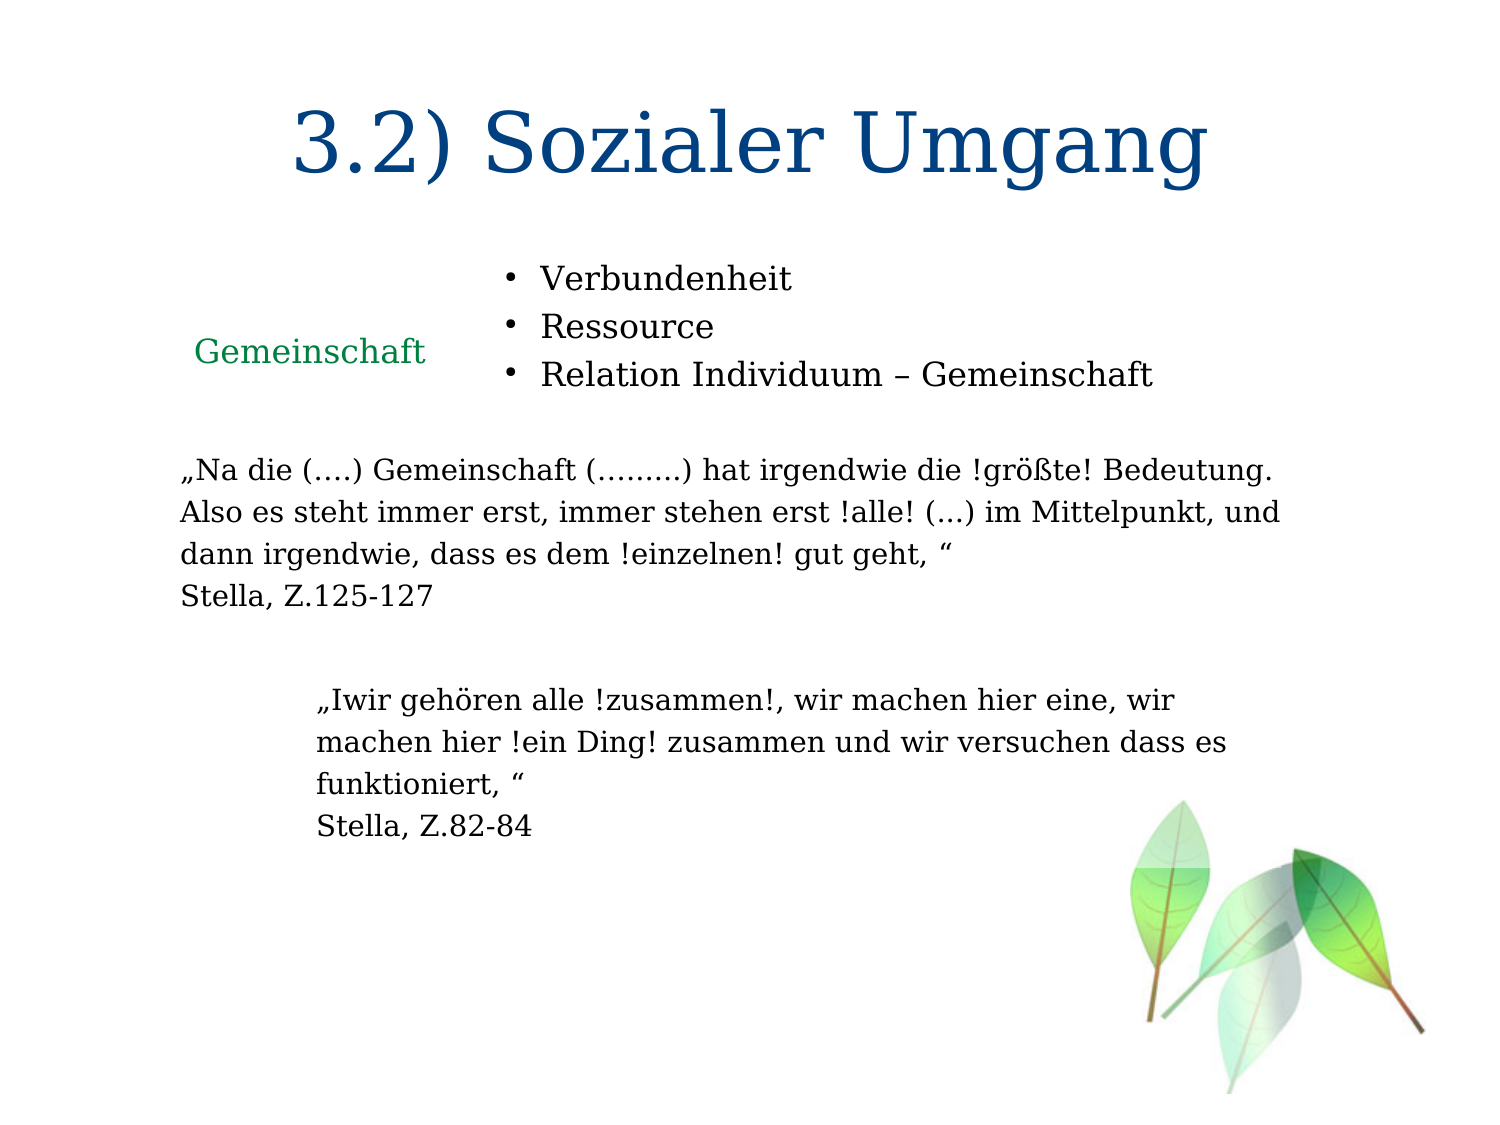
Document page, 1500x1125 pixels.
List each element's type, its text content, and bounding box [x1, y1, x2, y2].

text_box Verbundenheit Ressource Relation Individuum – Gemeinschaft [454, 242, 1341, 393]
text_box Gemeinschaft [135, 315, 485, 370]
title 3.2) Sozialer Umgang [75, 45, 1426, 233]
text_box „Na die (….) Gemeinschaft (…......) hat irgendwie die !größte! Bedeutung. Also es steht immer erst, immer stehen erst !alle! (...) im Mittelpunkt, und dann irgendwie, dass es dem !einzelnen! gut geht, “ Stella, Z.125-127 [165, 437, 1335, 639]
picture [1130, 799, 1426, 1094]
text_box „Iwir gehören alle !zusammen!, wir machen hier eine, wir machen hier !ein Ding! zusammen und wir versuchen dass es funktioniert, “ Stella, Z.82-84 [301, 667, 1282, 869]
